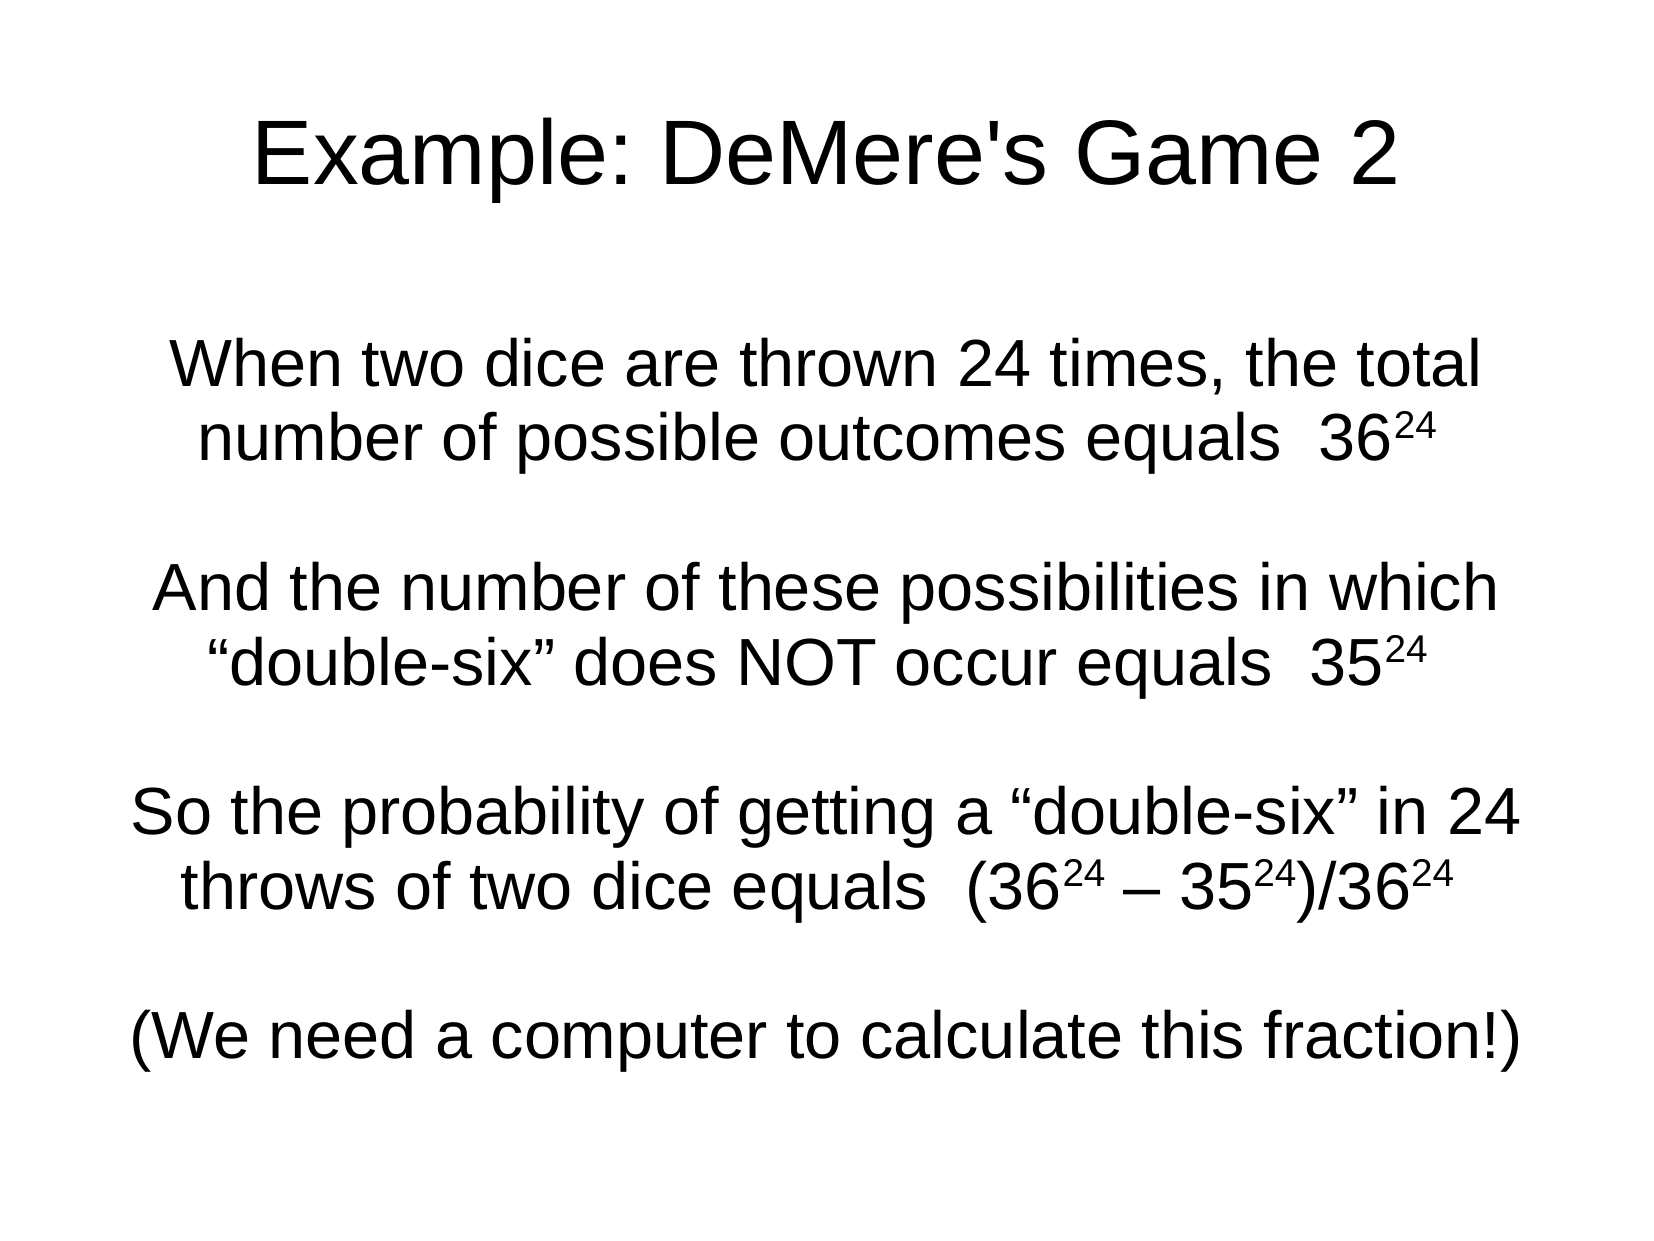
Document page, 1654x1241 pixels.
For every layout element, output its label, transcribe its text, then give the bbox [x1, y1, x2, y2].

title Example: DeMere's Game 2 [82, 56, 1571, 250]
subtitle When two dice are thrown 24 times, the total number of possible outcomes equals 3624 And the number of these possibilities in which “double-six” does NOT occur equals 3524 So the probability of getting a “double-six” in 24 throws of two dice equals (3624 – 3524)/3624 (We need a computer to calculate this fraction!) [82, 297, 1571, 1102]
